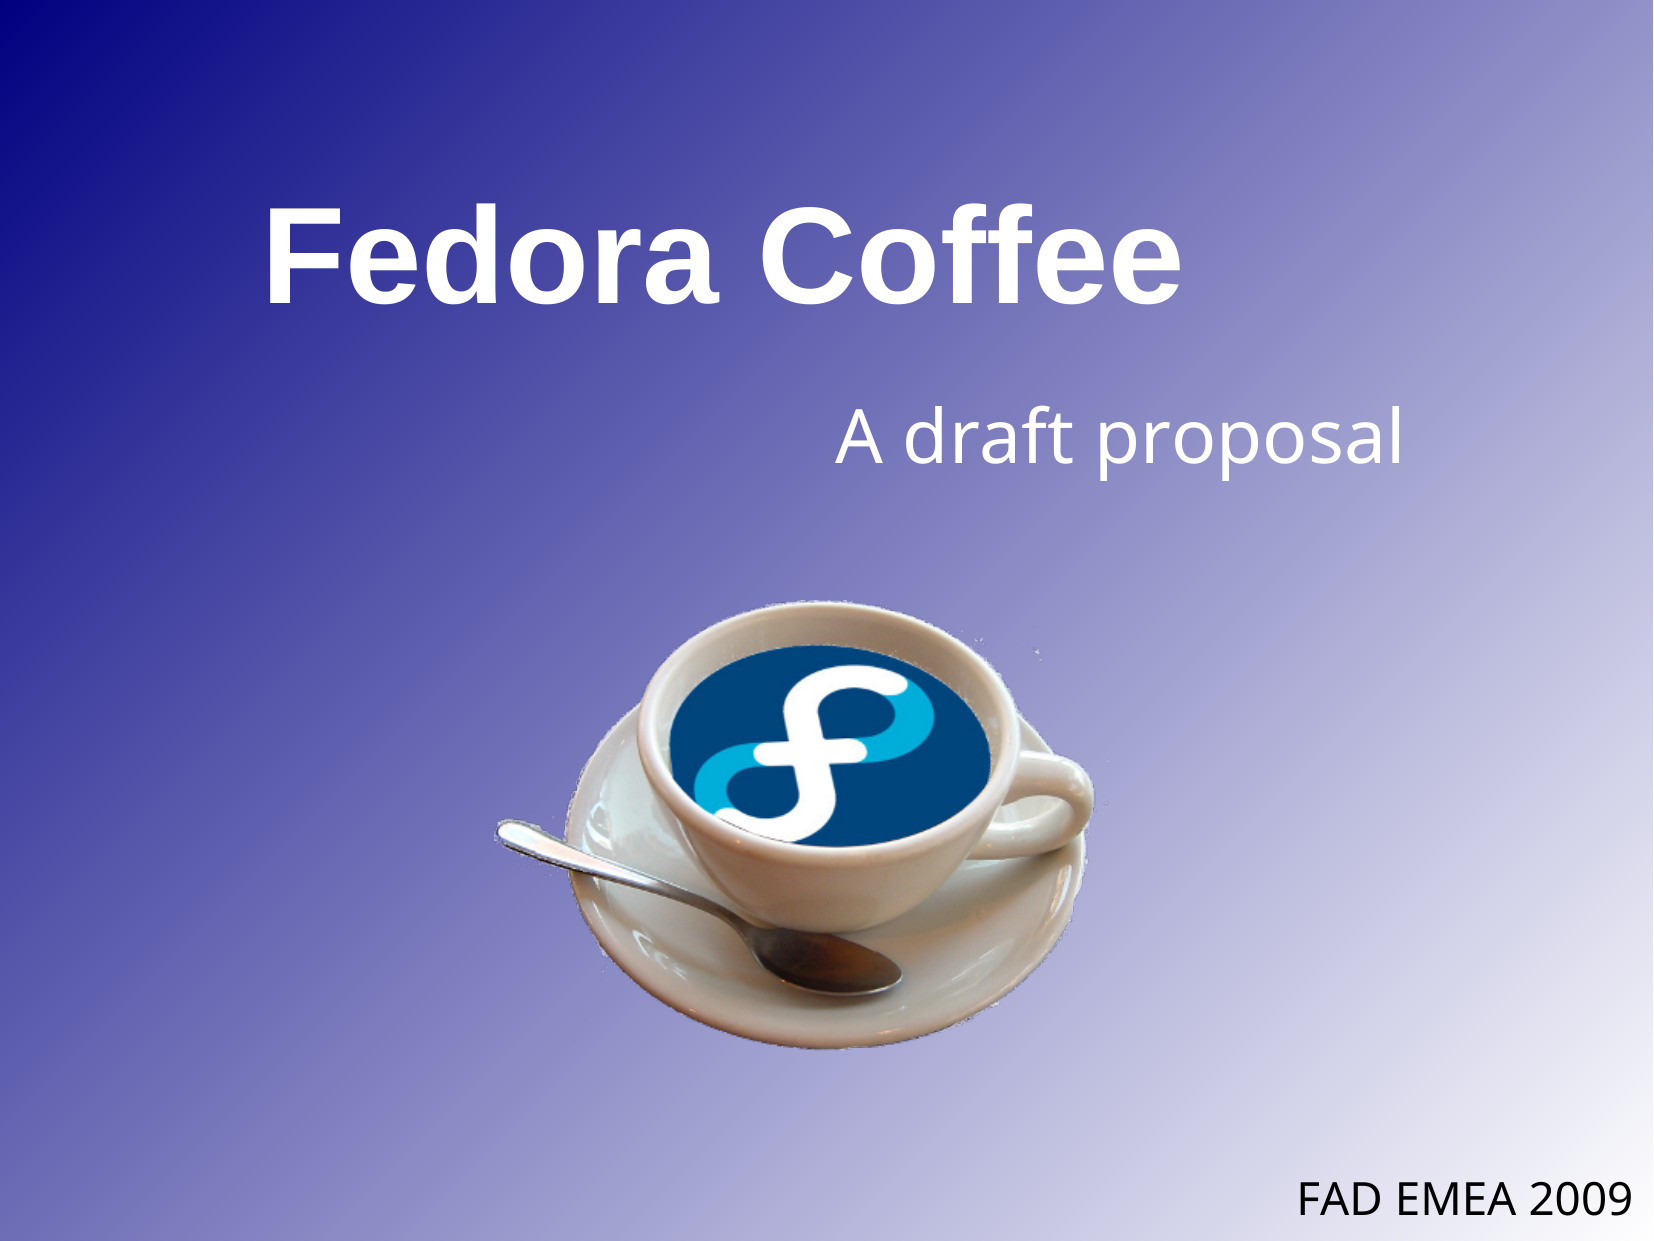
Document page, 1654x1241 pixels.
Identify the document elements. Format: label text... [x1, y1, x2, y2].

text_box FAD EMEA 2009 [1296, 1166, 1635, 1234]
picture [494, 600, 1109, 1051]
title A draft proposal [462, 390, 1407, 479]
title Fedora Coffee [0, 152, 1448, 360]
